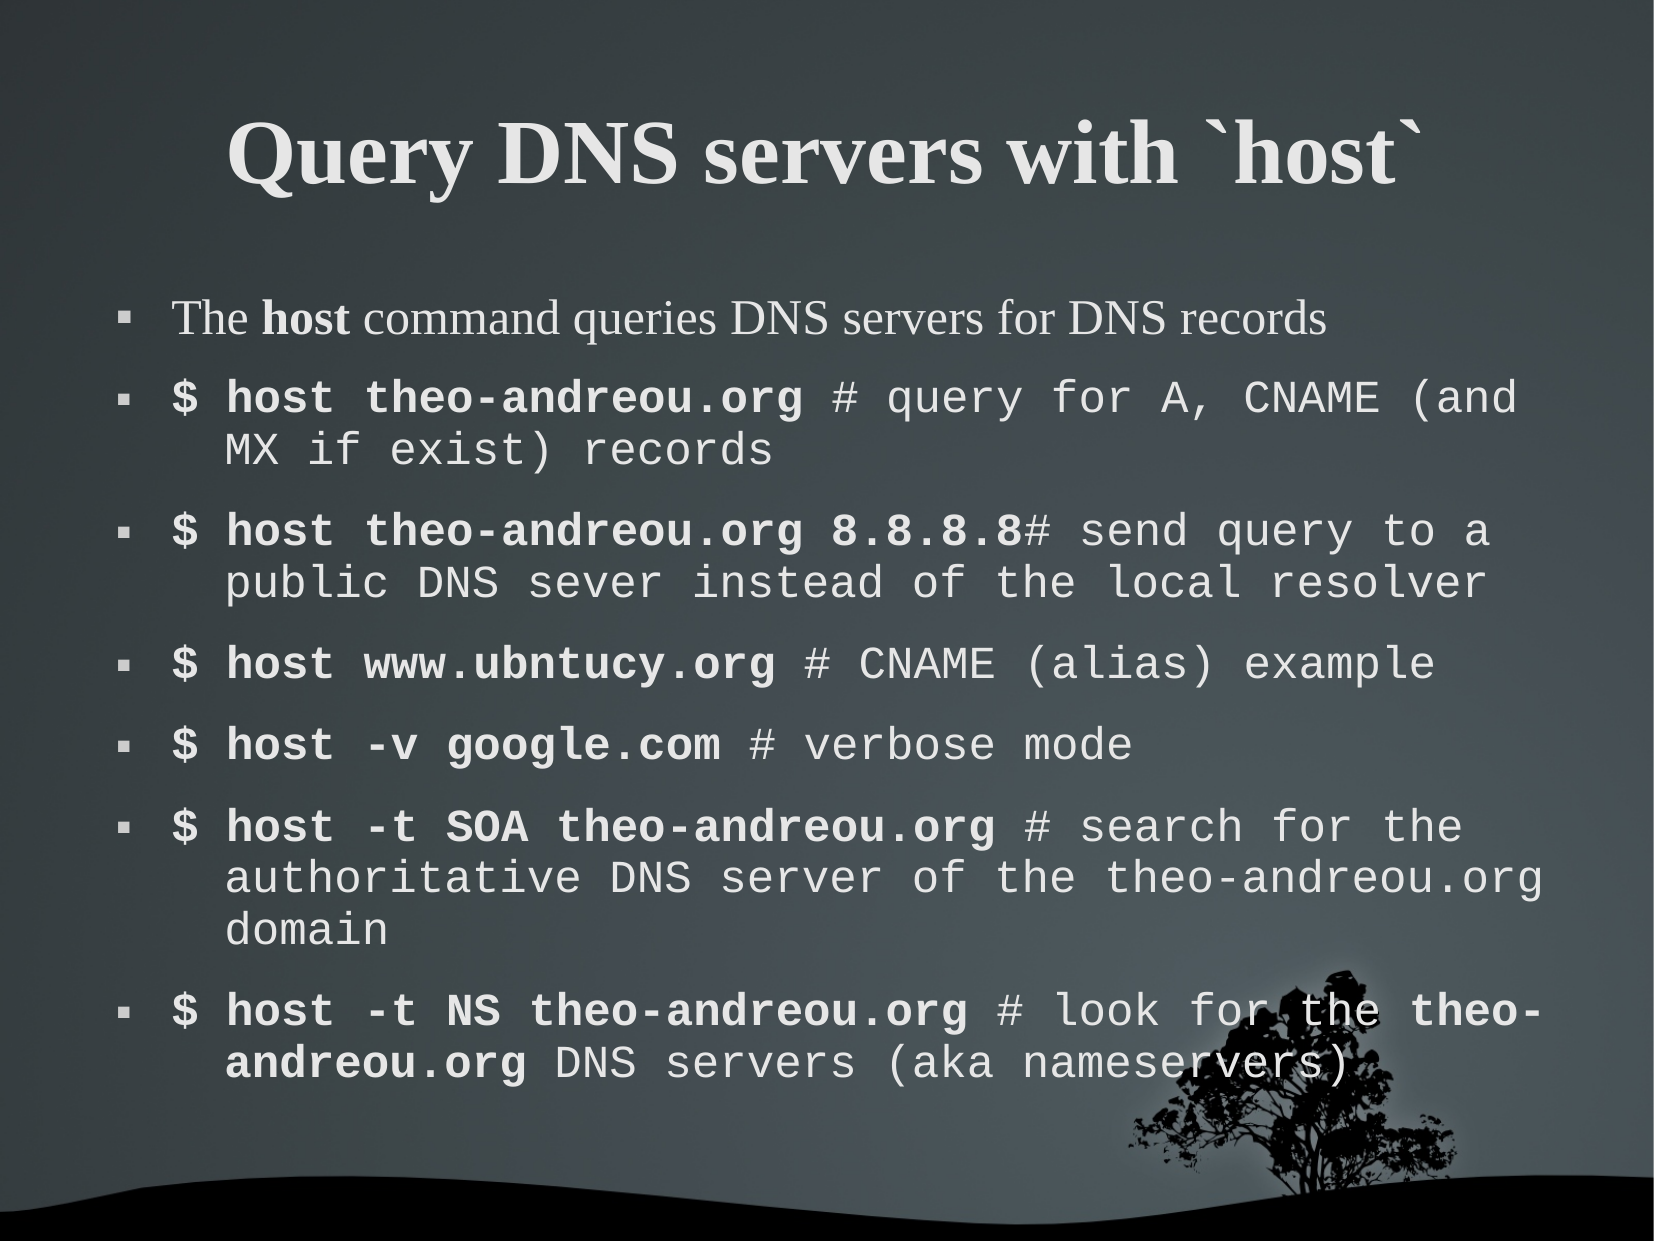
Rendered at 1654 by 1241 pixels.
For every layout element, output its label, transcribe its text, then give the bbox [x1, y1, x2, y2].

list The host command queries DNS servers for DNS records $ host theo-andreou.org # query for A, CNAME (and ΜΧ if exist) records $ host theo-andreou.org 8.8.8.8# send query to a public DNS sever instead of the local resolver $ host www.ubntucy.org # CNAME (alias) example $ host -v google.com # verbose mode $ host -t SOA theo-andreou.org # search for the authoritative DNS server of the theo-andreou.org domain $ host -t NS theo-andreou.org # look for the theo-andreou.org DNS servers (aka nameservers) [82, 290, 1571, 1227]
picture [0, 0, 1654, 1241]
title Query DNS servers with `host` [82, 33, 1571, 273]
